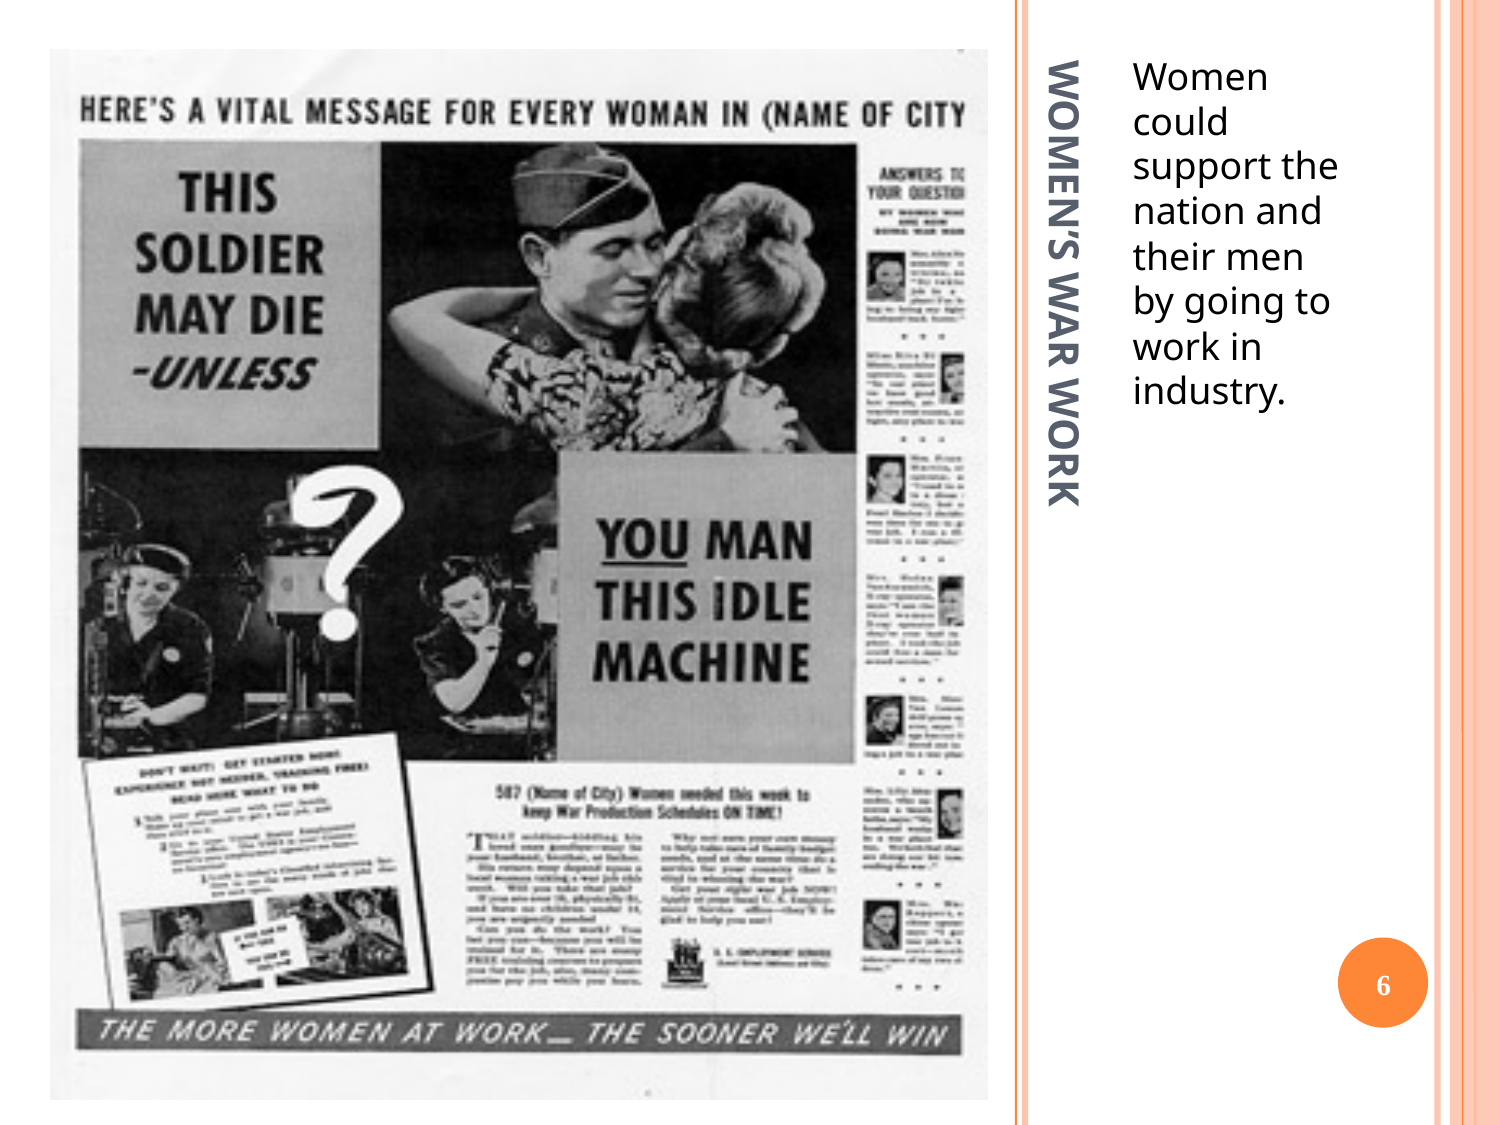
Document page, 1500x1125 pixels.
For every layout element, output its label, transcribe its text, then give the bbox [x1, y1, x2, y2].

text_box [1333, 940, 1434, 1027]
title Women’s War Work [1033, 45, 1109, 1080]
list Women could support the nation and their men by going to work in industry. [1117, 45, 1368, 863]
picture [50, 50, 988, 1101]
